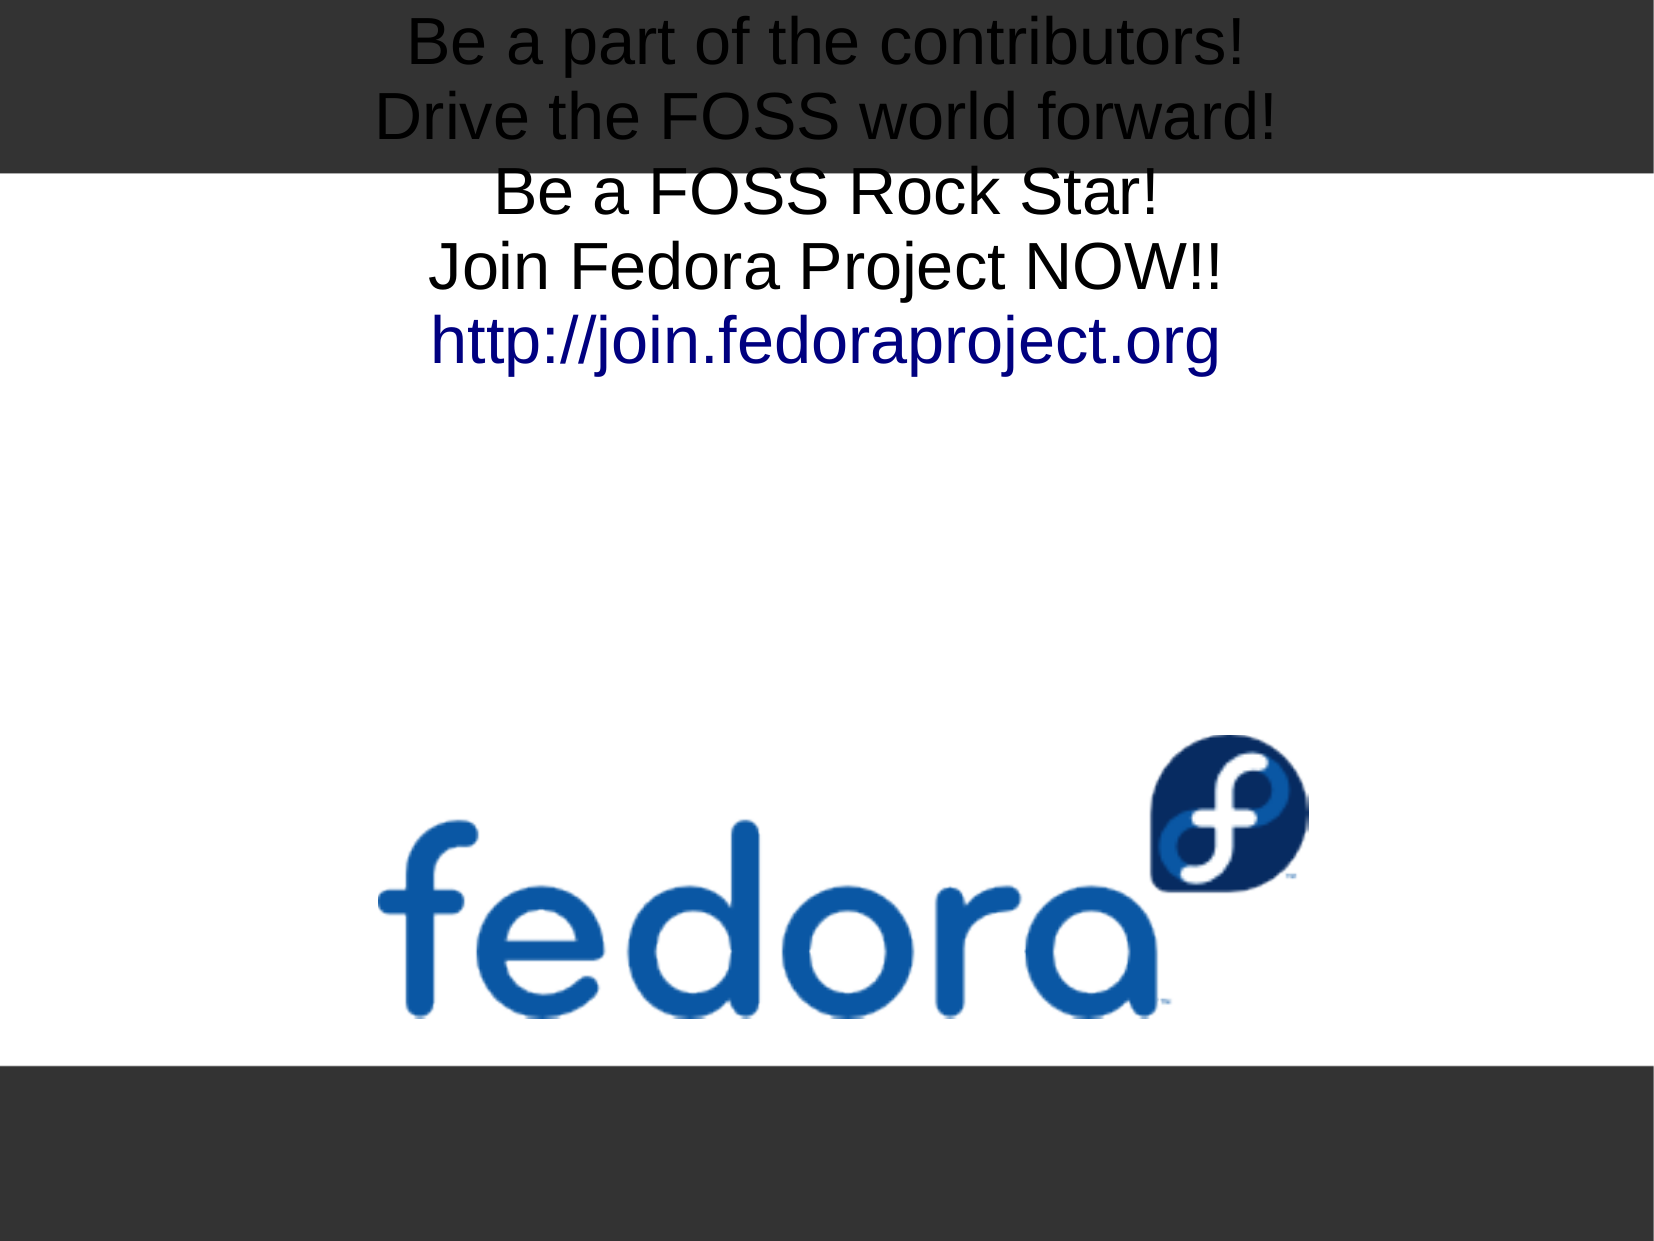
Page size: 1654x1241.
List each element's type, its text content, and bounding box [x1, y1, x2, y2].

subtitle Be a part of the contributors! Drive the FOSS world forward! Be a FOSS Rock Star! Join Fedora Project NOW!! http://join.fedoraproject.org [29, 36, 1625, 1027]
picture [0, 0, 1654, 1241]
